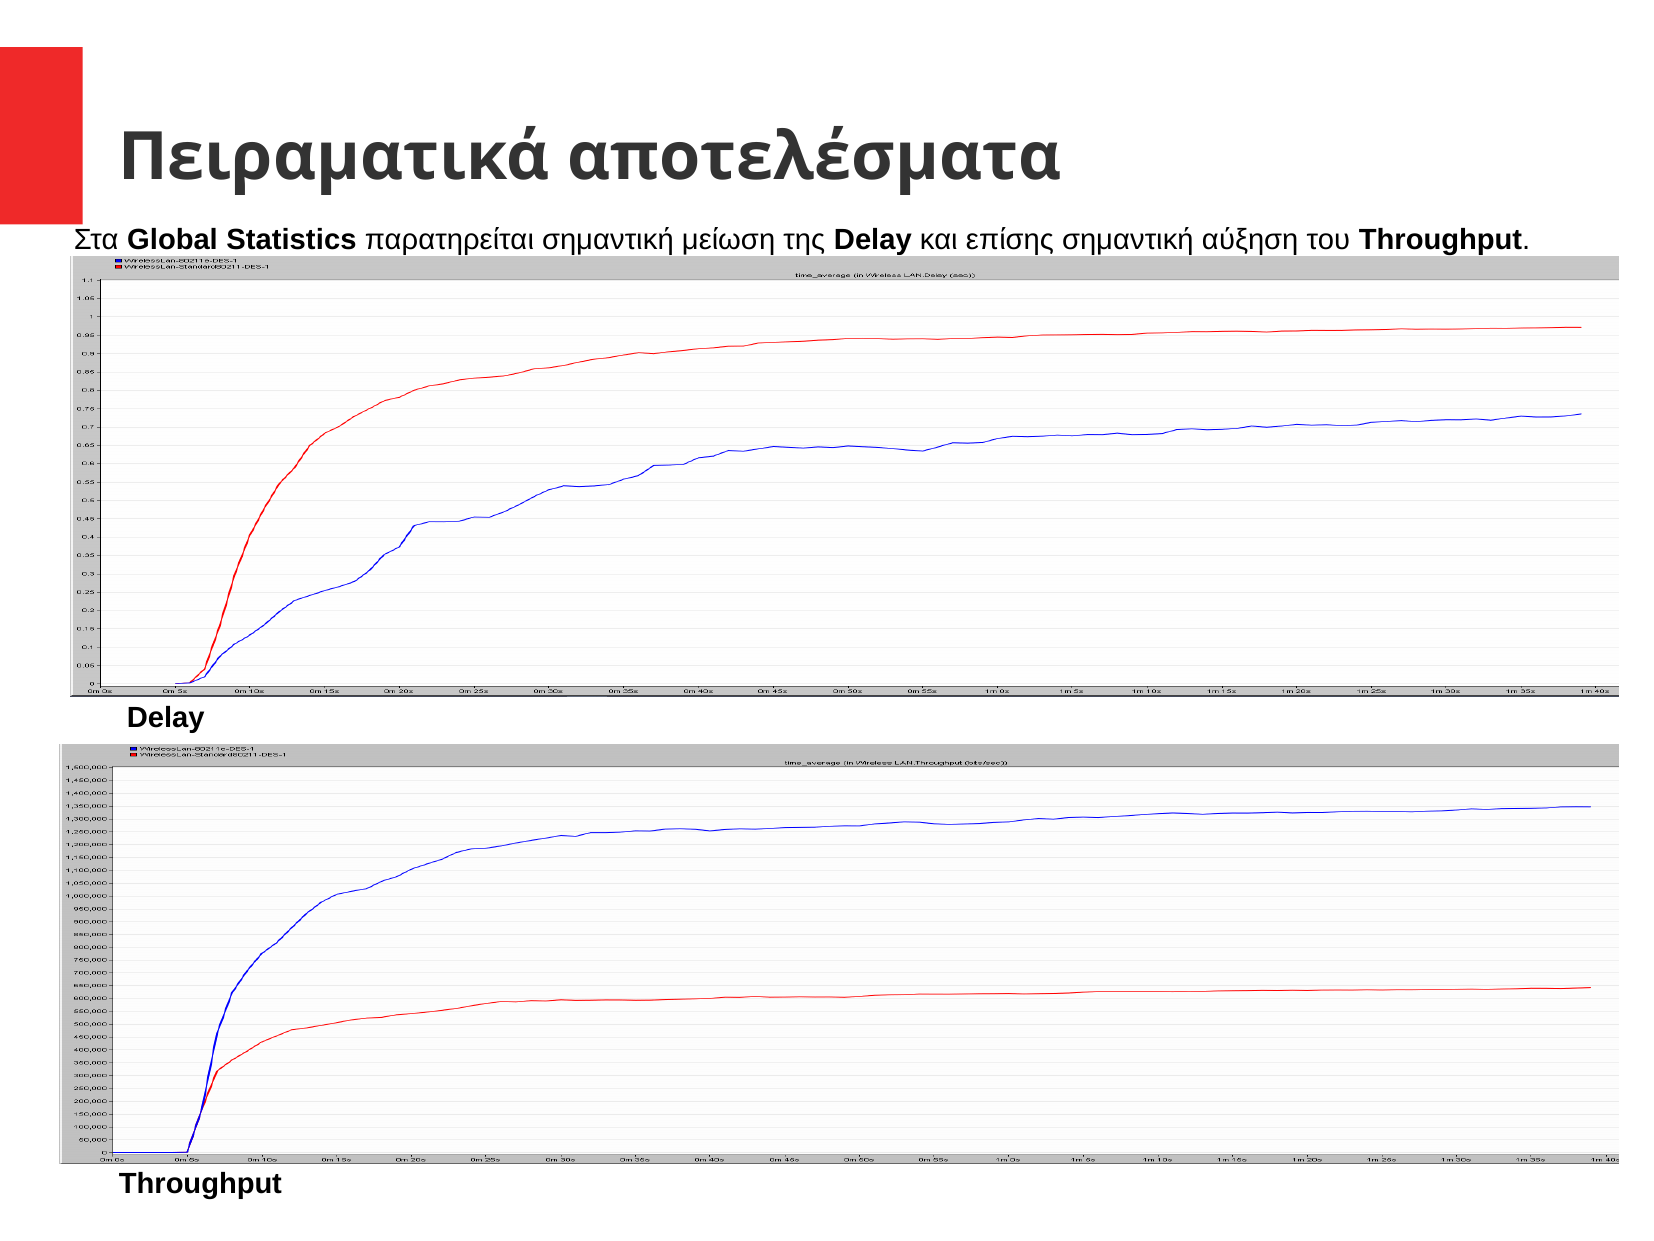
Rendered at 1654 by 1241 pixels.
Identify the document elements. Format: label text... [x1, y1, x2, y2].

picture [70, 256, 1619, 697]
text_box Πειραματικά αποτελέσματα [118, 49, 1571, 256]
text_box Στα Global Statistics παρατηρείται σημαντική μείωση της Delay και επίσης σημαντική αύξηση του Throughput. [59, 212, 1548, 284]
picture [59, 744, 1619, 1164]
text_box Throughput [104, 1164, 650, 1228]
text_box Delay [112, 697, 650, 744]
